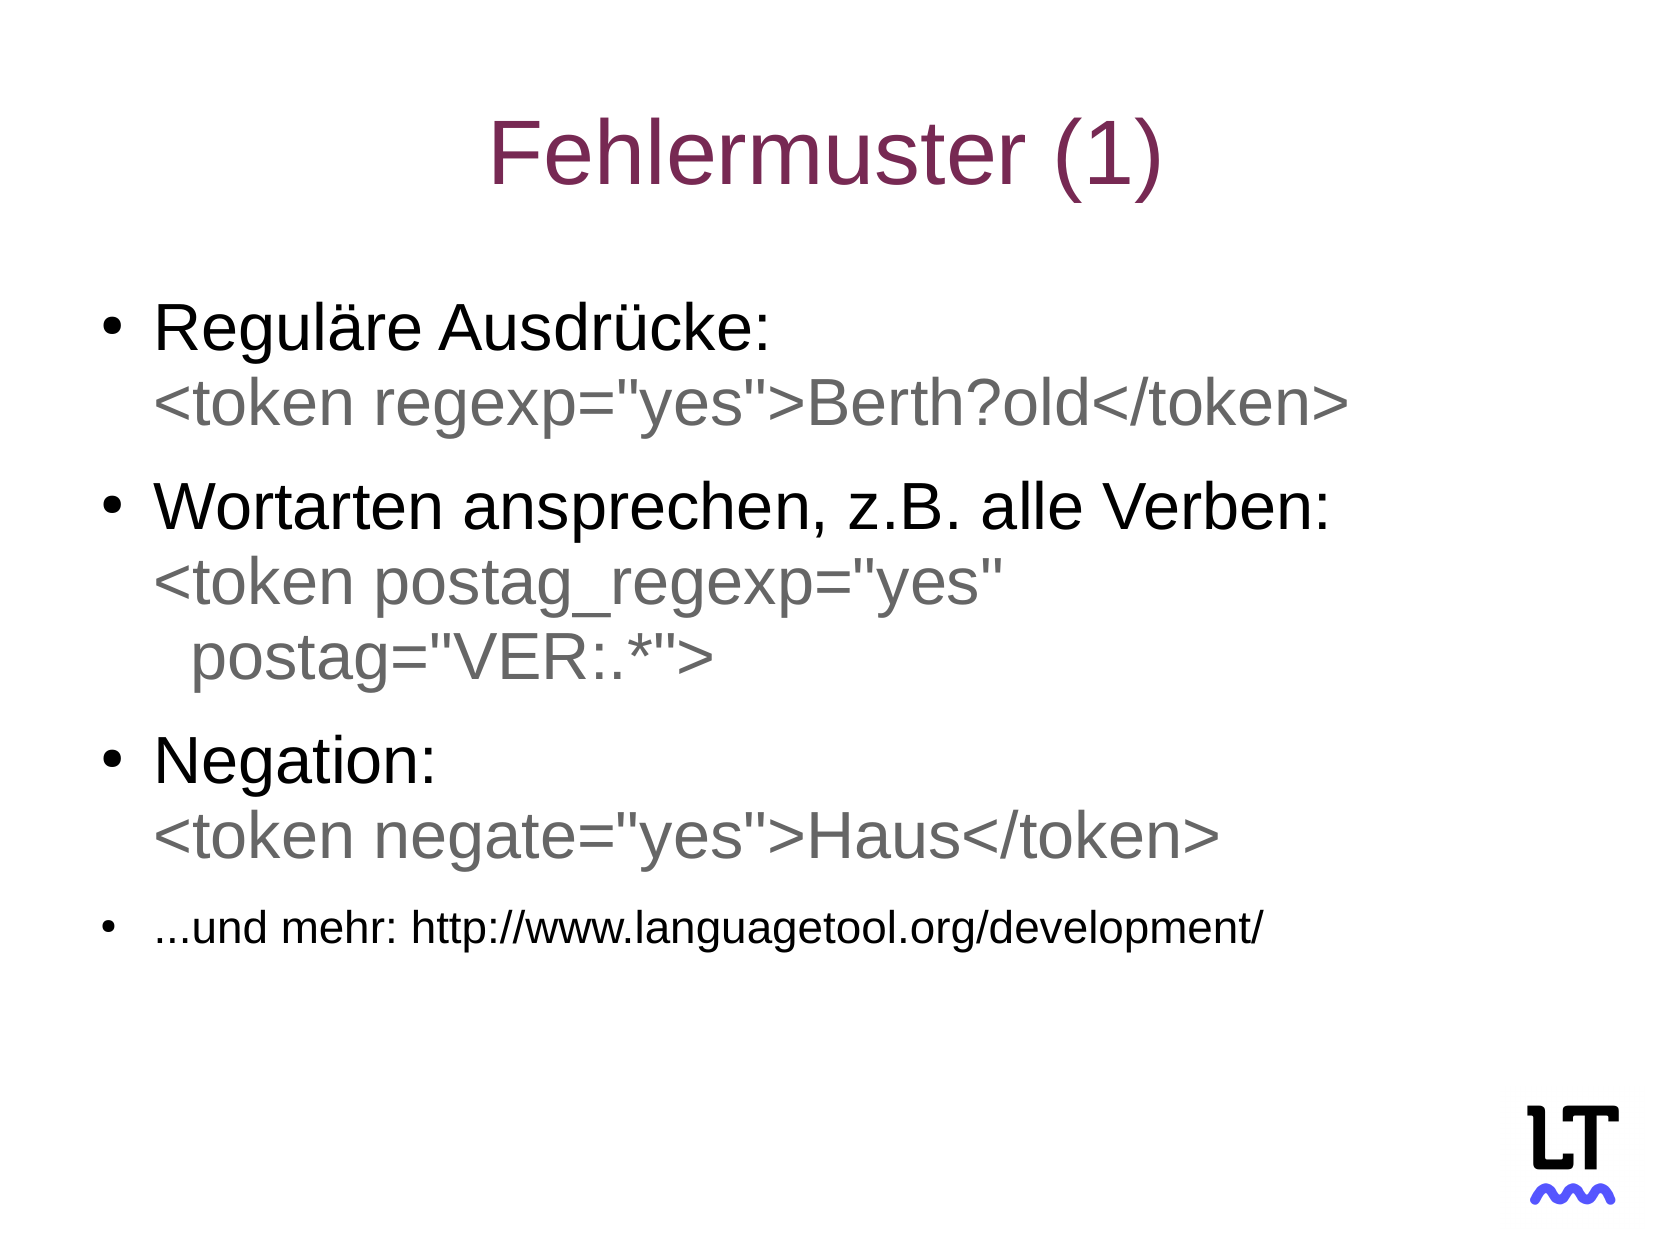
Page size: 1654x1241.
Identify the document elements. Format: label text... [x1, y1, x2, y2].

list Reguläre Ausdrücke: <token regexp="yes">Berth?old</token> Wortarten ansprechen, z.B. alle Verben: <token postag_regexp="yes" postag="VER:.*"> Negation: <token negate="yes">Haus</token> ...und mehr: http://www.languagetool.org/development/ [82, 290, 1538, 1010]
picture [1500, 1086, 1645, 1229]
title Fehlermuster (1) [82, 49, 1571, 257]
